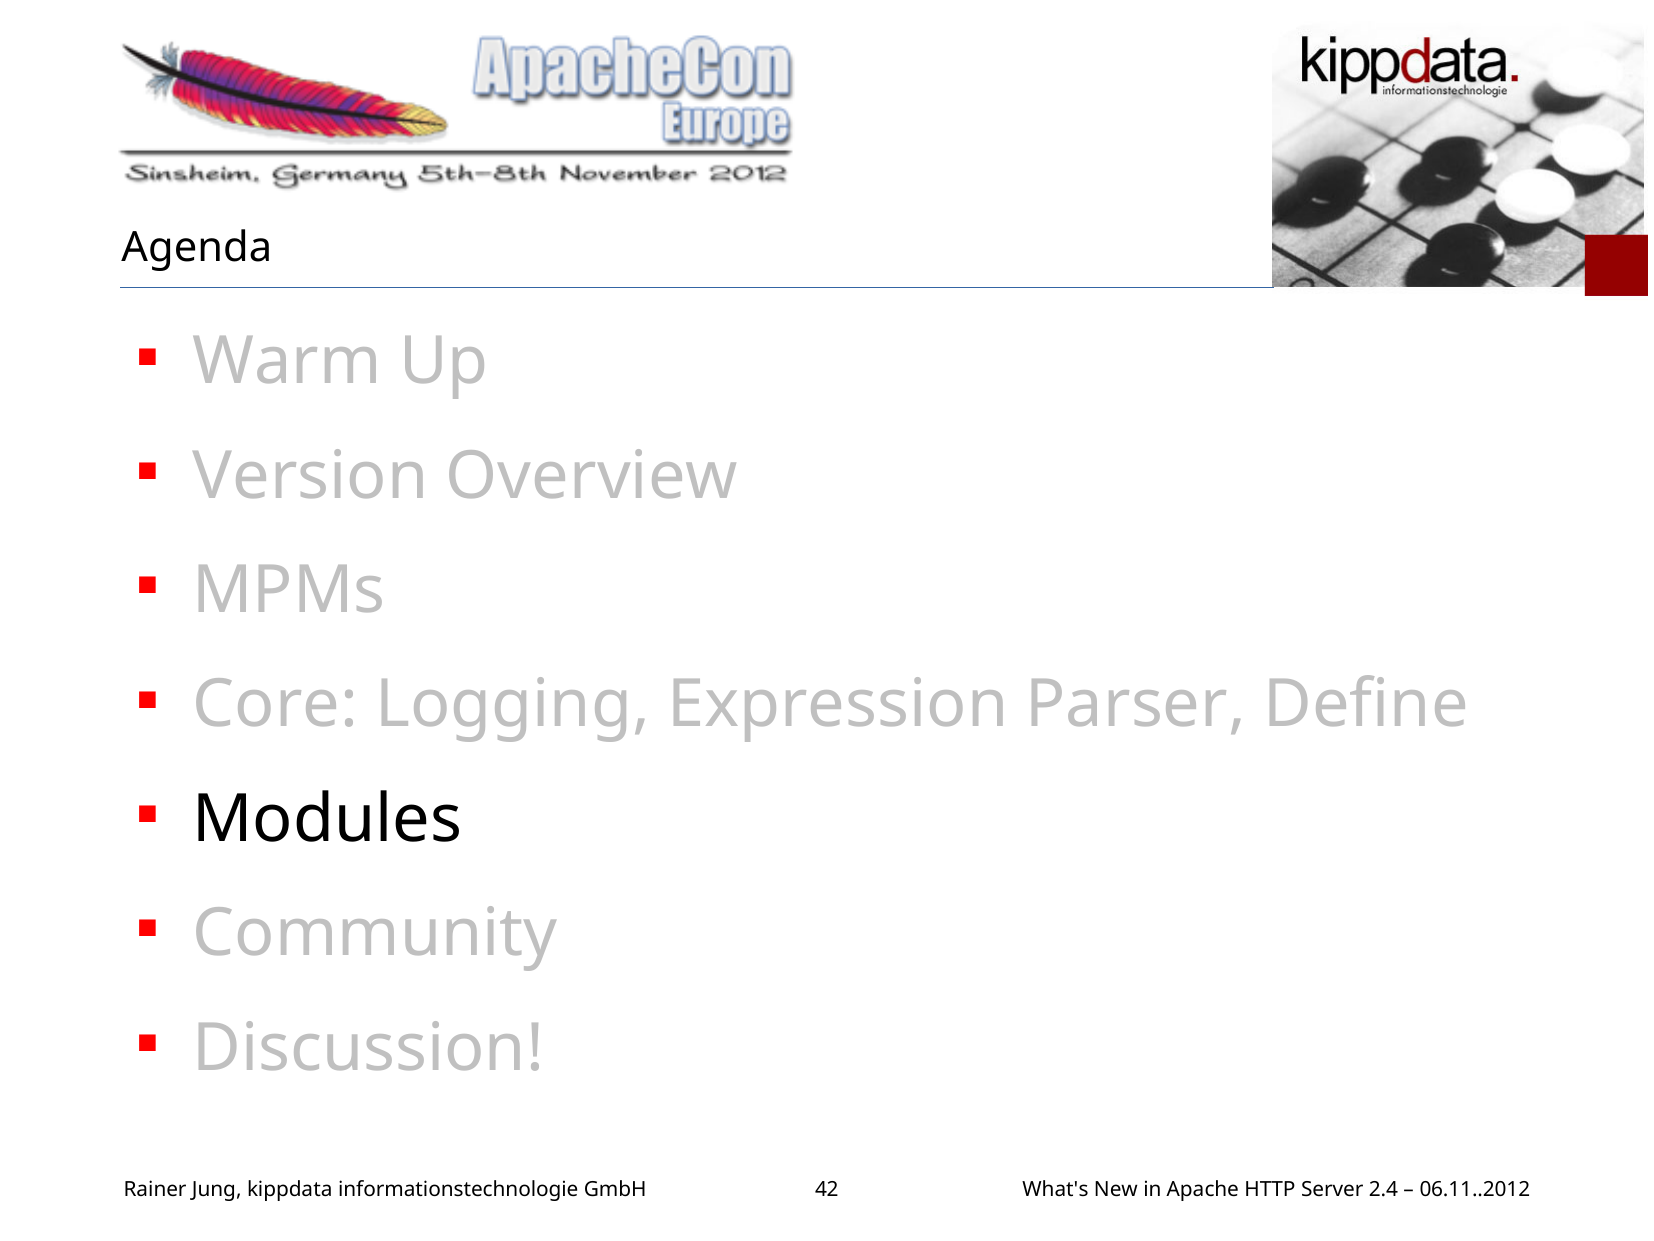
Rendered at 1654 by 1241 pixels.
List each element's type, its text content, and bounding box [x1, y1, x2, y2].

picture [113, 32, 797, 195]
title Agenda [121, 204, 1242, 286]
picture [1272, 5, 1648, 302]
list Warm Up Version Overview MPMs Core: Logging, Expression Parser, Define Modules Community Discussion! [121, 312, 1534, 1150]
